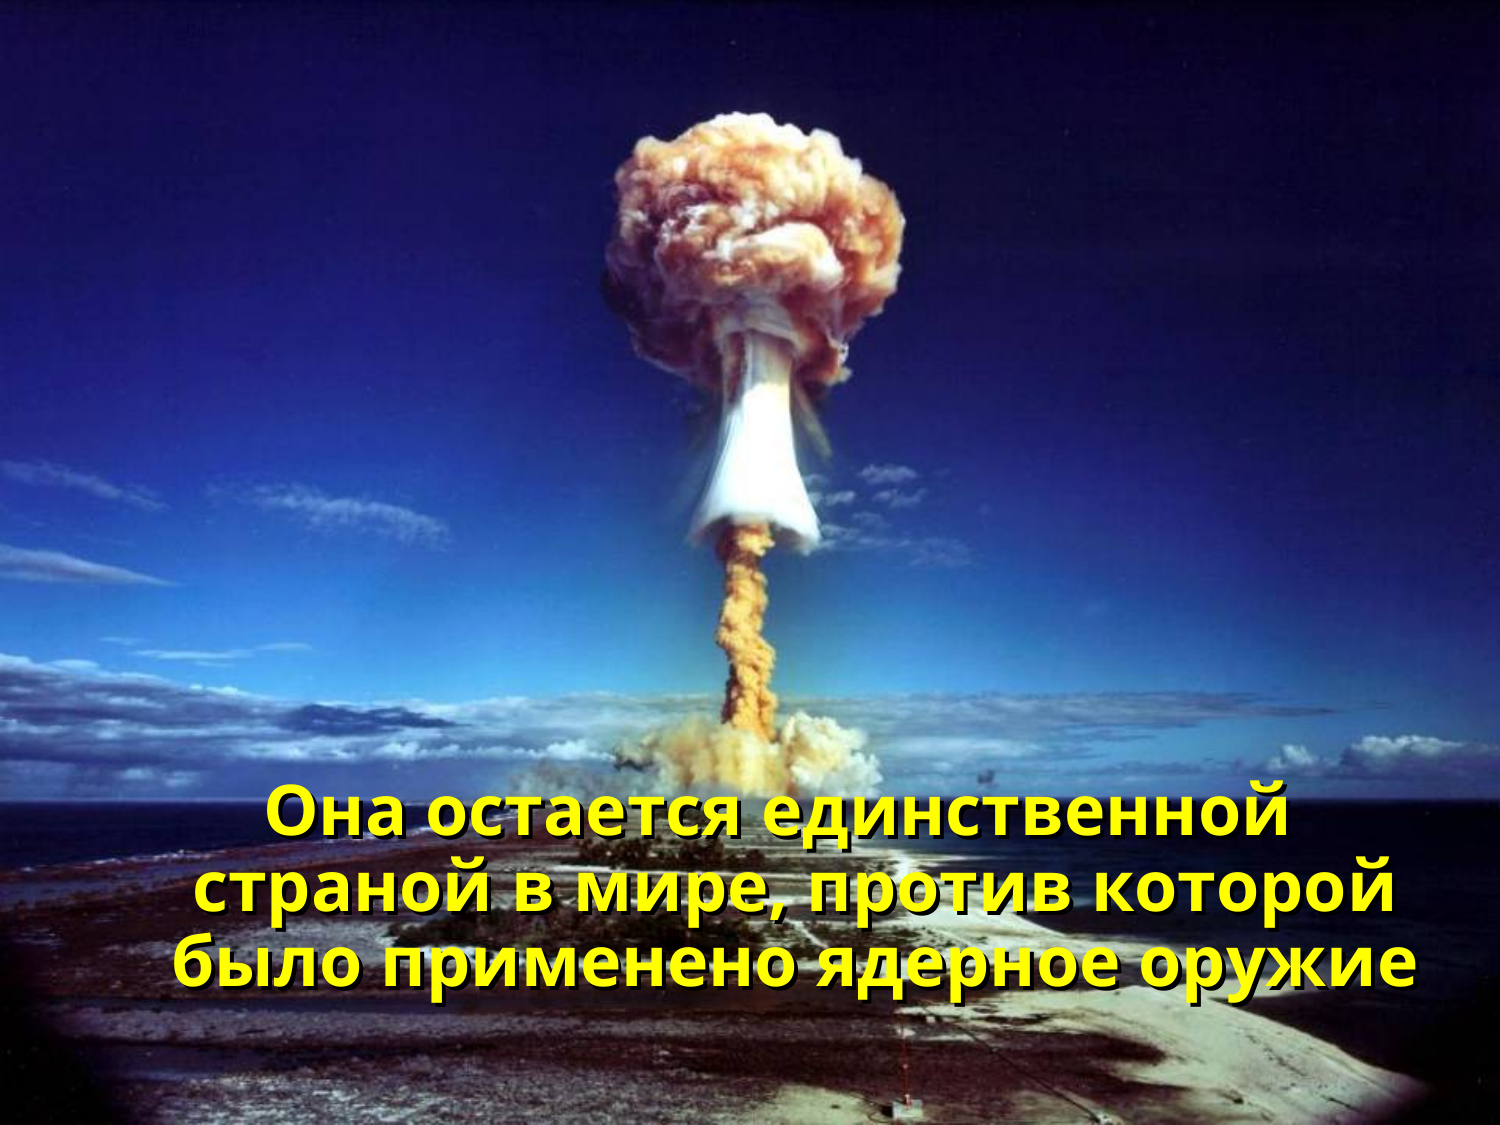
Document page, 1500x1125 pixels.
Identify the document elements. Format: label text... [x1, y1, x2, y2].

picture [0, 0, 1500, 1125]
list Она остается единственной страной в мире, против которой было применено ядерное оружие [96, 767, 1447, 1062]
